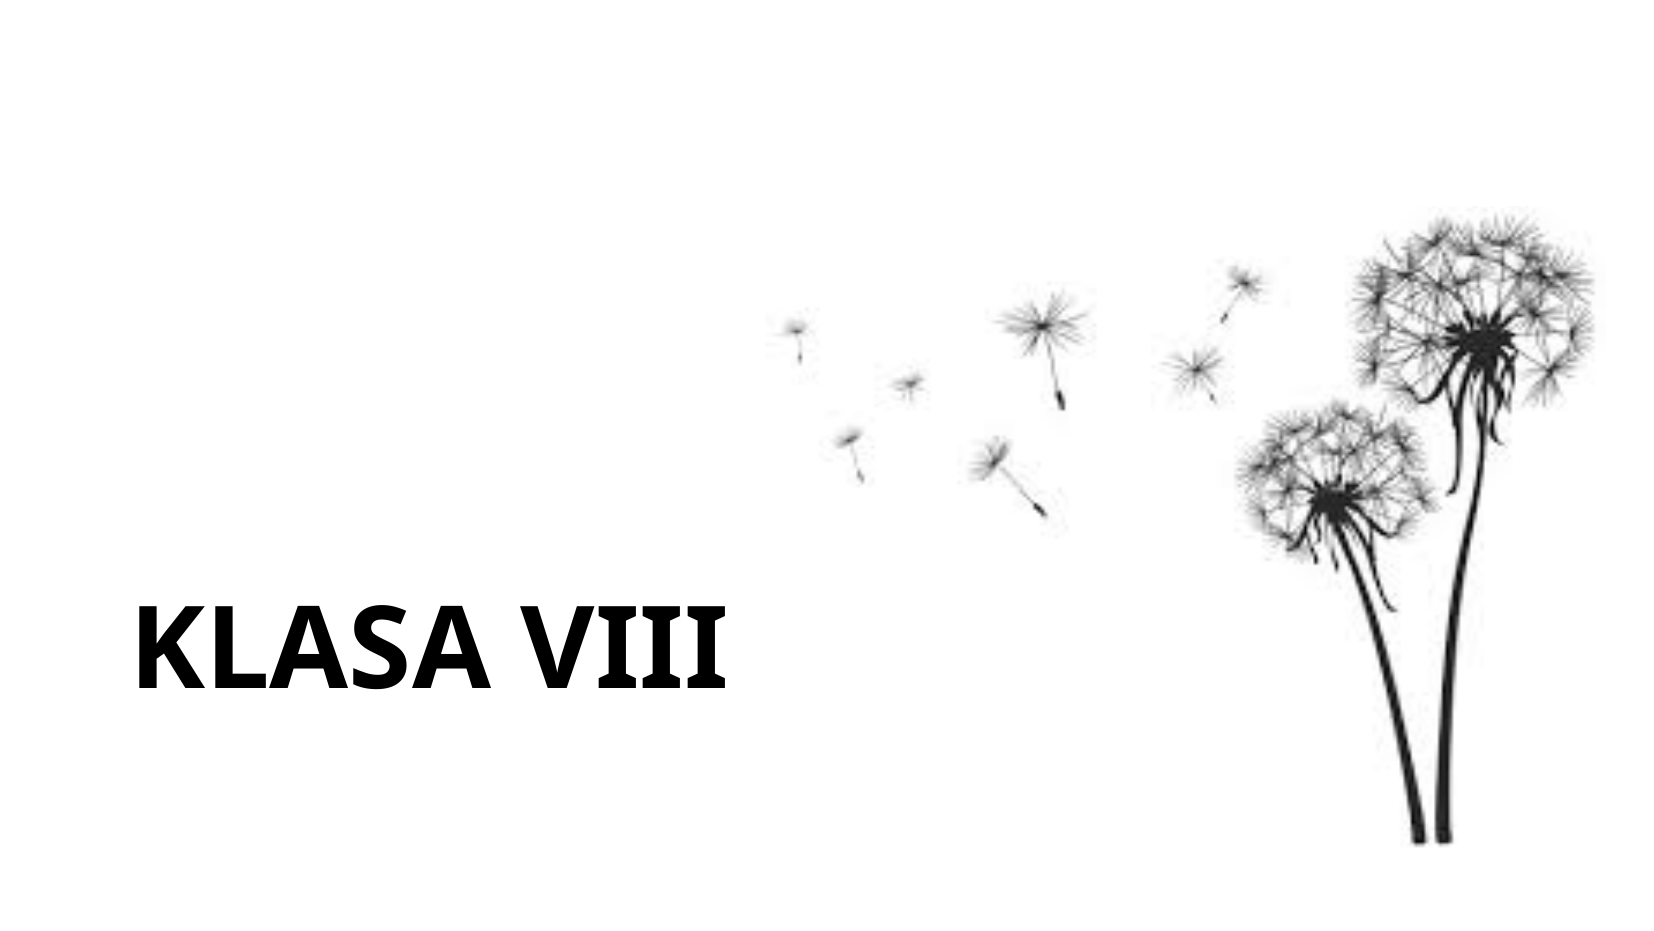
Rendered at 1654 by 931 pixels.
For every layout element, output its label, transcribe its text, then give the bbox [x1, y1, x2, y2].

picture [765, 206, 1606, 871]
title KLASA VIII [0, 553, 765, 736]
